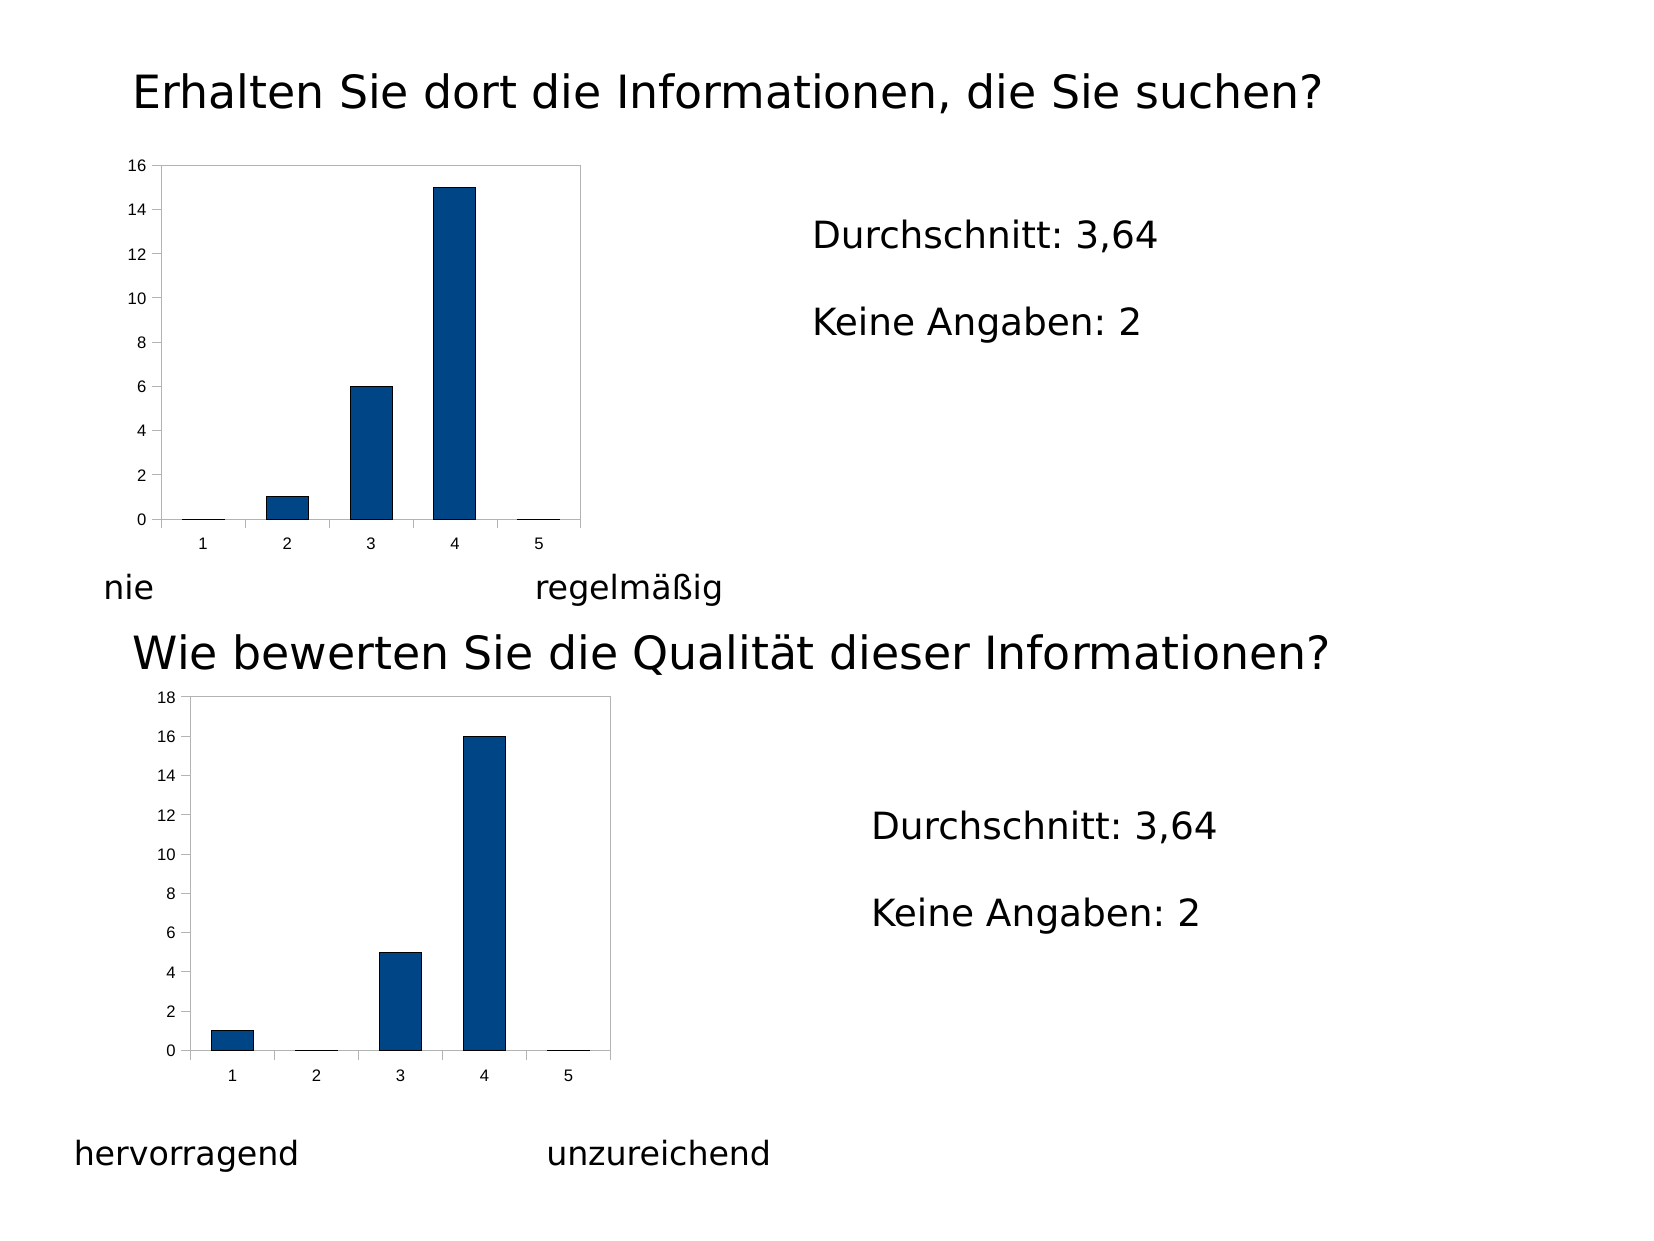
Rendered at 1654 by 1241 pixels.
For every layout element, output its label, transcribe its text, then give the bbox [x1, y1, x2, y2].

chart [118, 147, 591, 561]
text_box Durchschnitt: 3,64 Keine Angaben: 2 [797, 206, 1418, 353]
chart [147, 679, 621, 1093]
text_box Wie bewerten Sie die Qualität dieser Informationen? [118, 620, 1359, 689]
text_box Durchschnitt: 3,64 Keine Angaben: 2 [856, 797, 1234, 943]
text_box regelmäßig [520, 561, 739, 615]
text_box nie [88, 561, 207, 615]
text_box Erhalten Sie dort die Informationen, die Sie suchen? [118, 59, 1359, 128]
text_box unzureichend [531, 1127, 827, 1182]
text_box hervorragend [59, 1127, 355, 1182]
